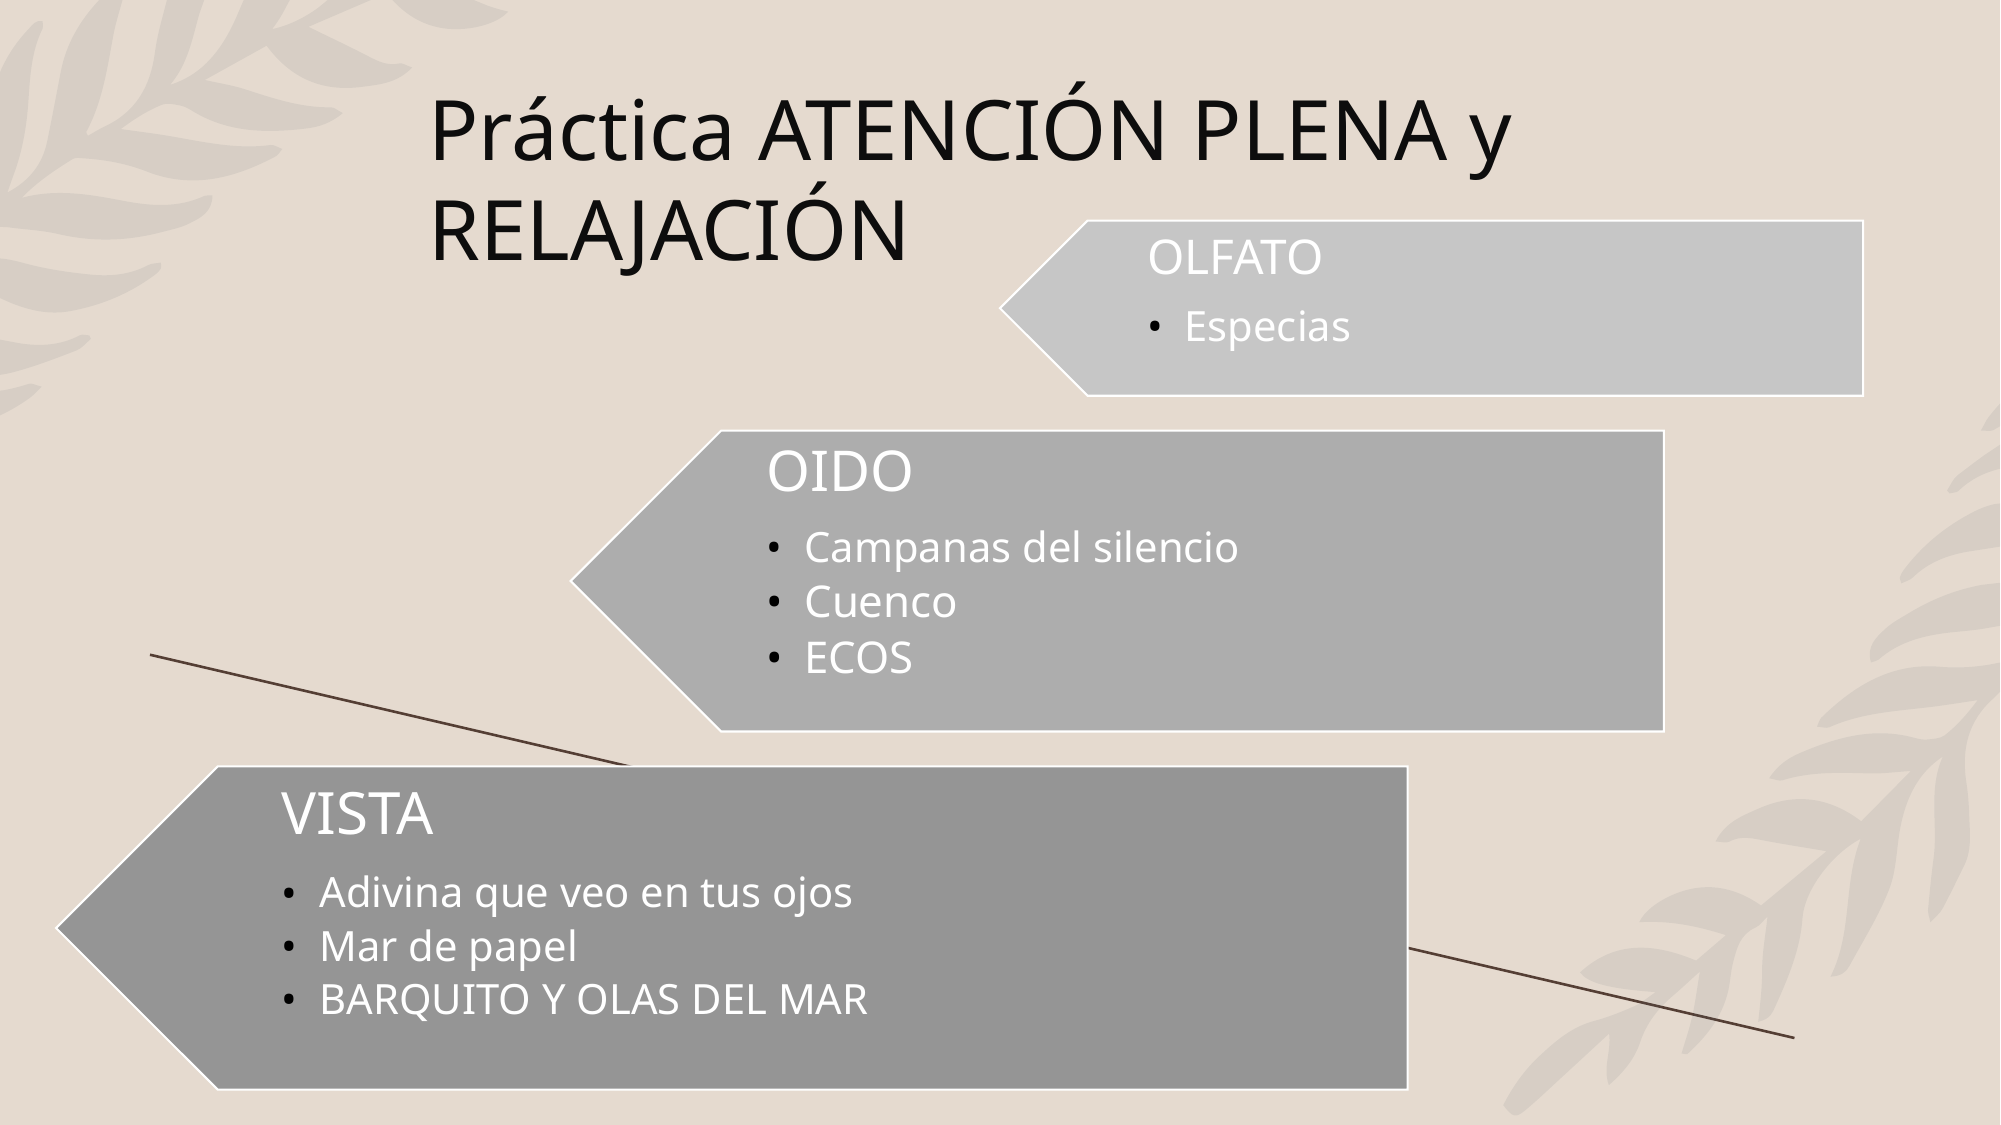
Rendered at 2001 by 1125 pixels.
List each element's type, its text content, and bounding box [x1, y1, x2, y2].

text_box VISTA Adivina que veo en tus ojos Mar de papel BARQUITO Y OLAS DEL MAR [188, 766, 1408, 1090]
text_box [570, 478, 673, 684]
text_box Práctica ATENCIÓN PLENA y RELAJACIÓN [413, 70, 1864, 288]
text_box [56, 796, 188, 1060]
text_box OIDO Campanas del silencio Cuenco ECOS [673, 430, 1664, 732]
text_box OLFATO Especias [1053, 288, 1864, 396]
text_box [999, 288, 1053, 362]
